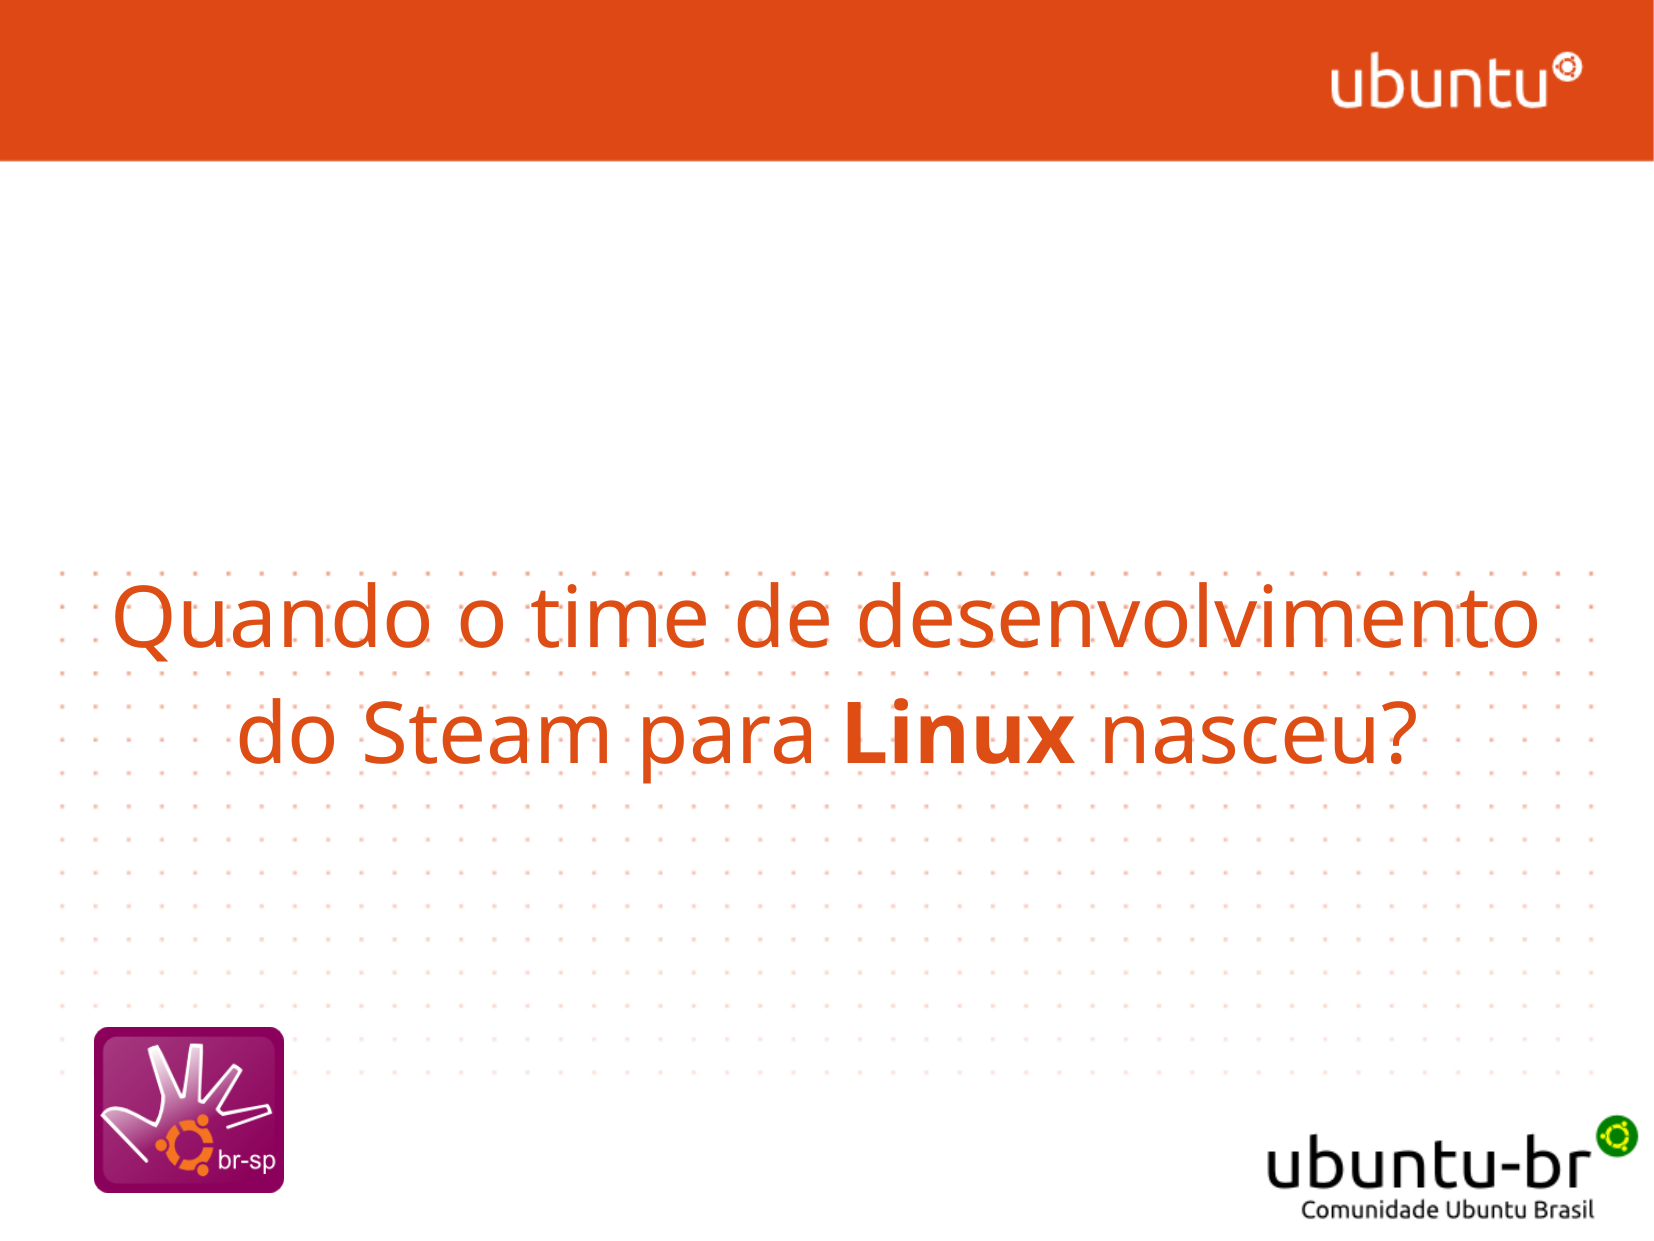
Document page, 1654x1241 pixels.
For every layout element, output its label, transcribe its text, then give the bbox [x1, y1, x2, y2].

list Quando o time de desenvolvimento do Steam para Linux nasceu? [99, 555, 1555, 898]
picture [0, 0, 1654, 1241]
